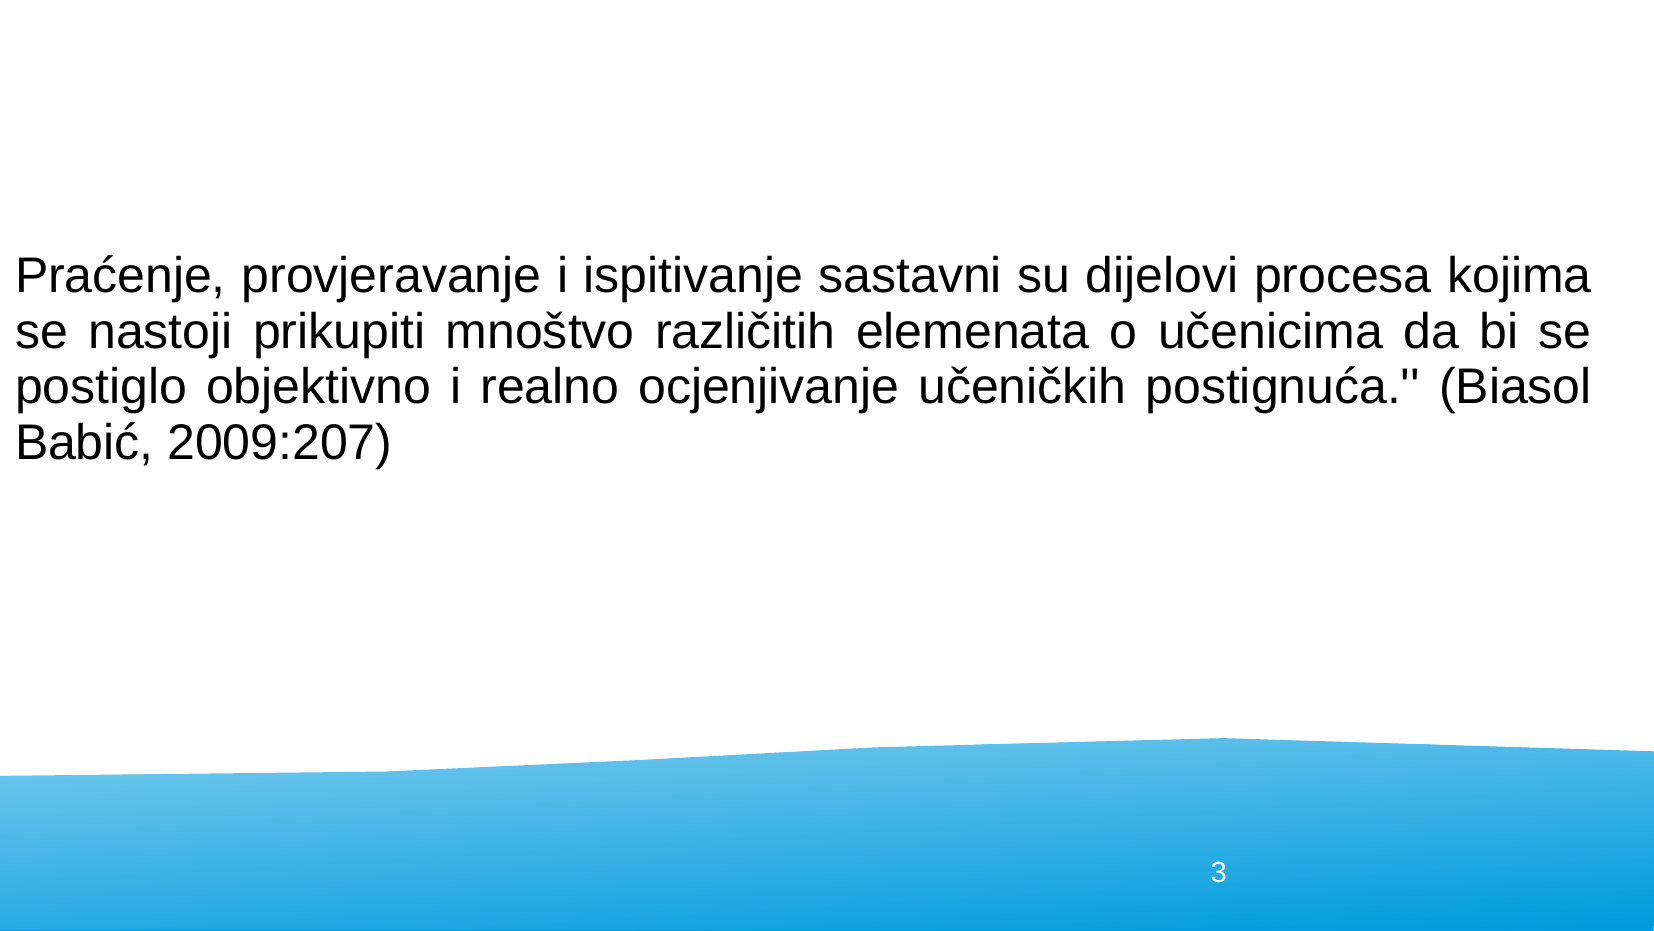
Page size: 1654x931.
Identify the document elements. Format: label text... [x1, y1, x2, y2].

text_box Praćenje, provjeravanje i ispitivanje sastavni su dijelovi procesa kojima se nastoji prikupiti mnoštvo različitih elemenata o učenicima da bi se postiglo objektivno i realno ocjenjivanje učeničkih postignuća.'' (Biasol Babić, 2009:207) [0, 240, 1654, 478]
